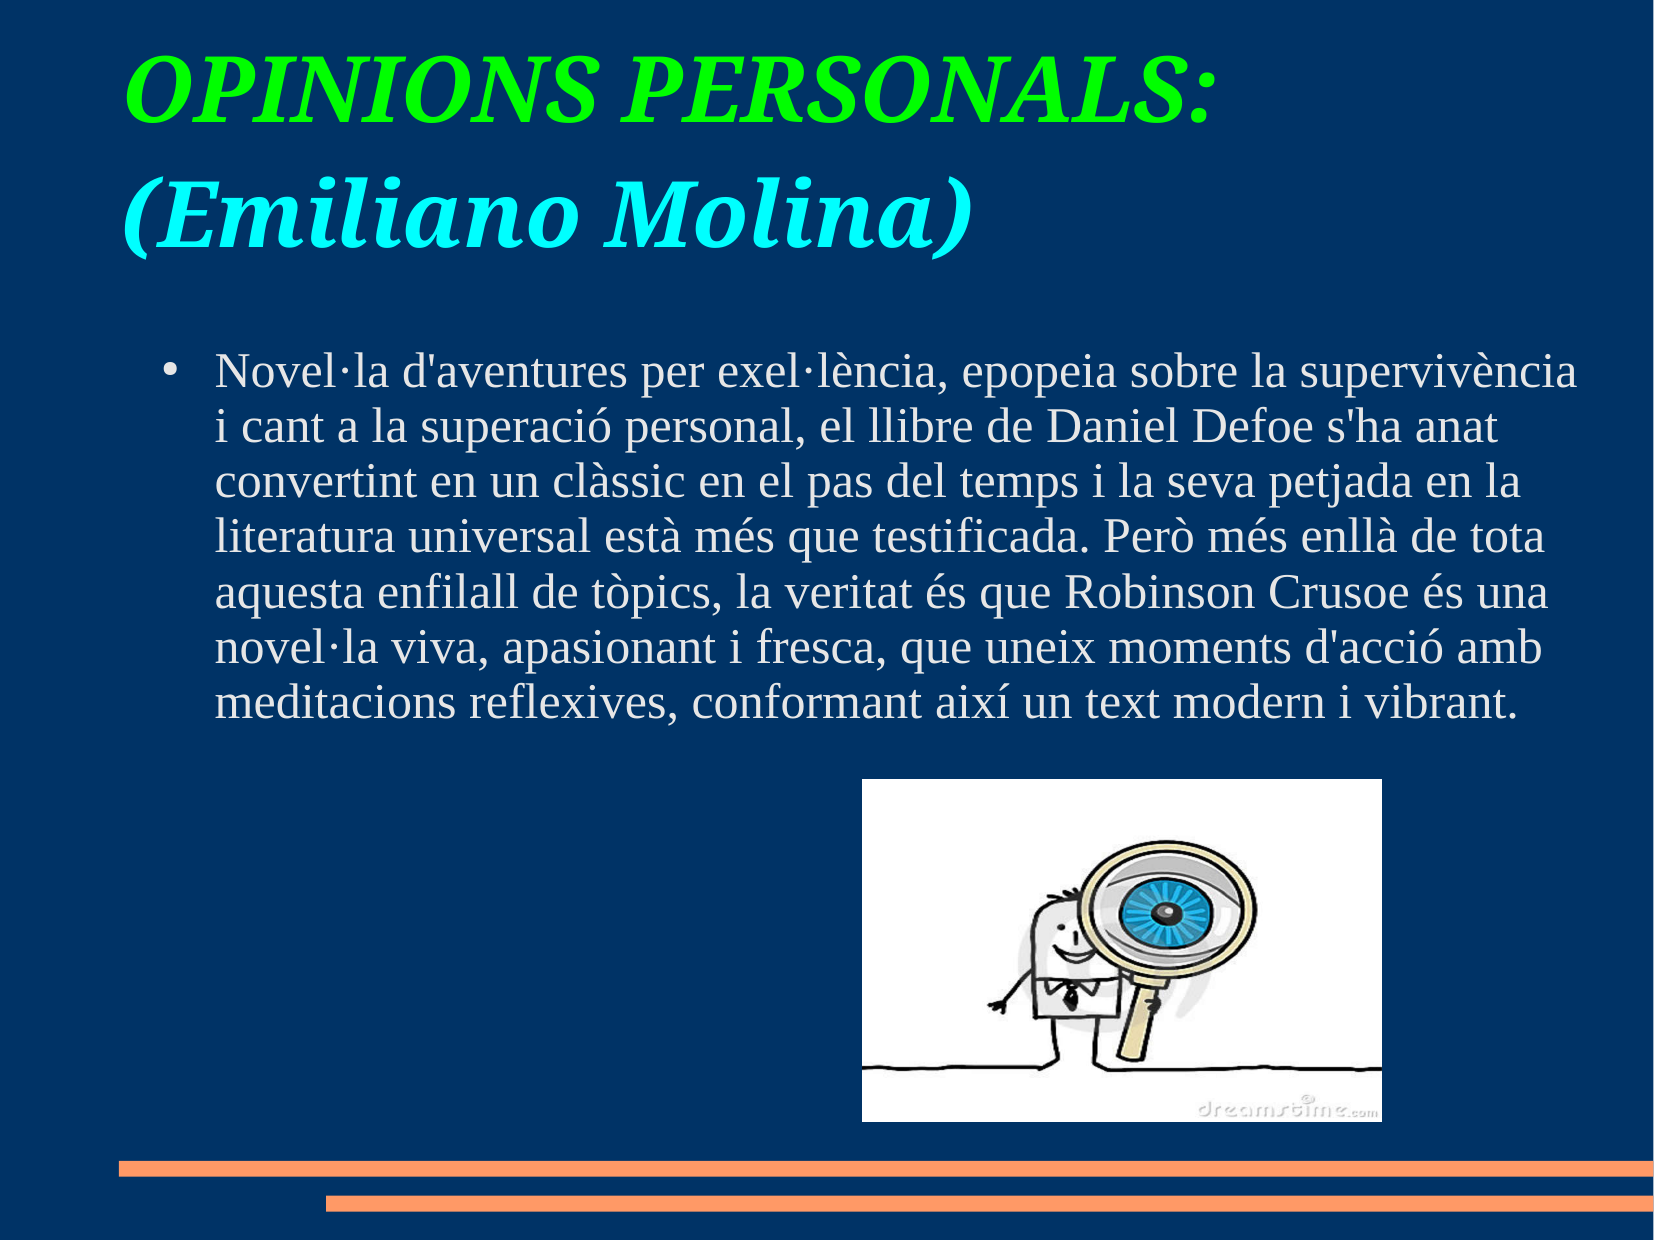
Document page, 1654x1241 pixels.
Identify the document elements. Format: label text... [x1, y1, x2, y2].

title OPINIONS PERSONALS: (Emiliano Molina) [121, 26, 1534, 274]
list Novel·la d'aventures per exel·lència, epopeia sobre la supervivència i cant a la superació personal, el llibre de Daniel Defoe s'ha anat convertint en un clàssic en el pas del temps i la seva petjada en la literatura universal està més que testificada. Però més enllà de tota aquesta enfilall de tòpics, la veritat és que Robinson Crusoe és una novel·la viva, apasionant i fresca, que uneix moments d'acció amb meditacions reflexives, conformant així un text modern i vibrant. [143, 342, 1583, 1147]
picture [862, 779, 1382, 1123]
